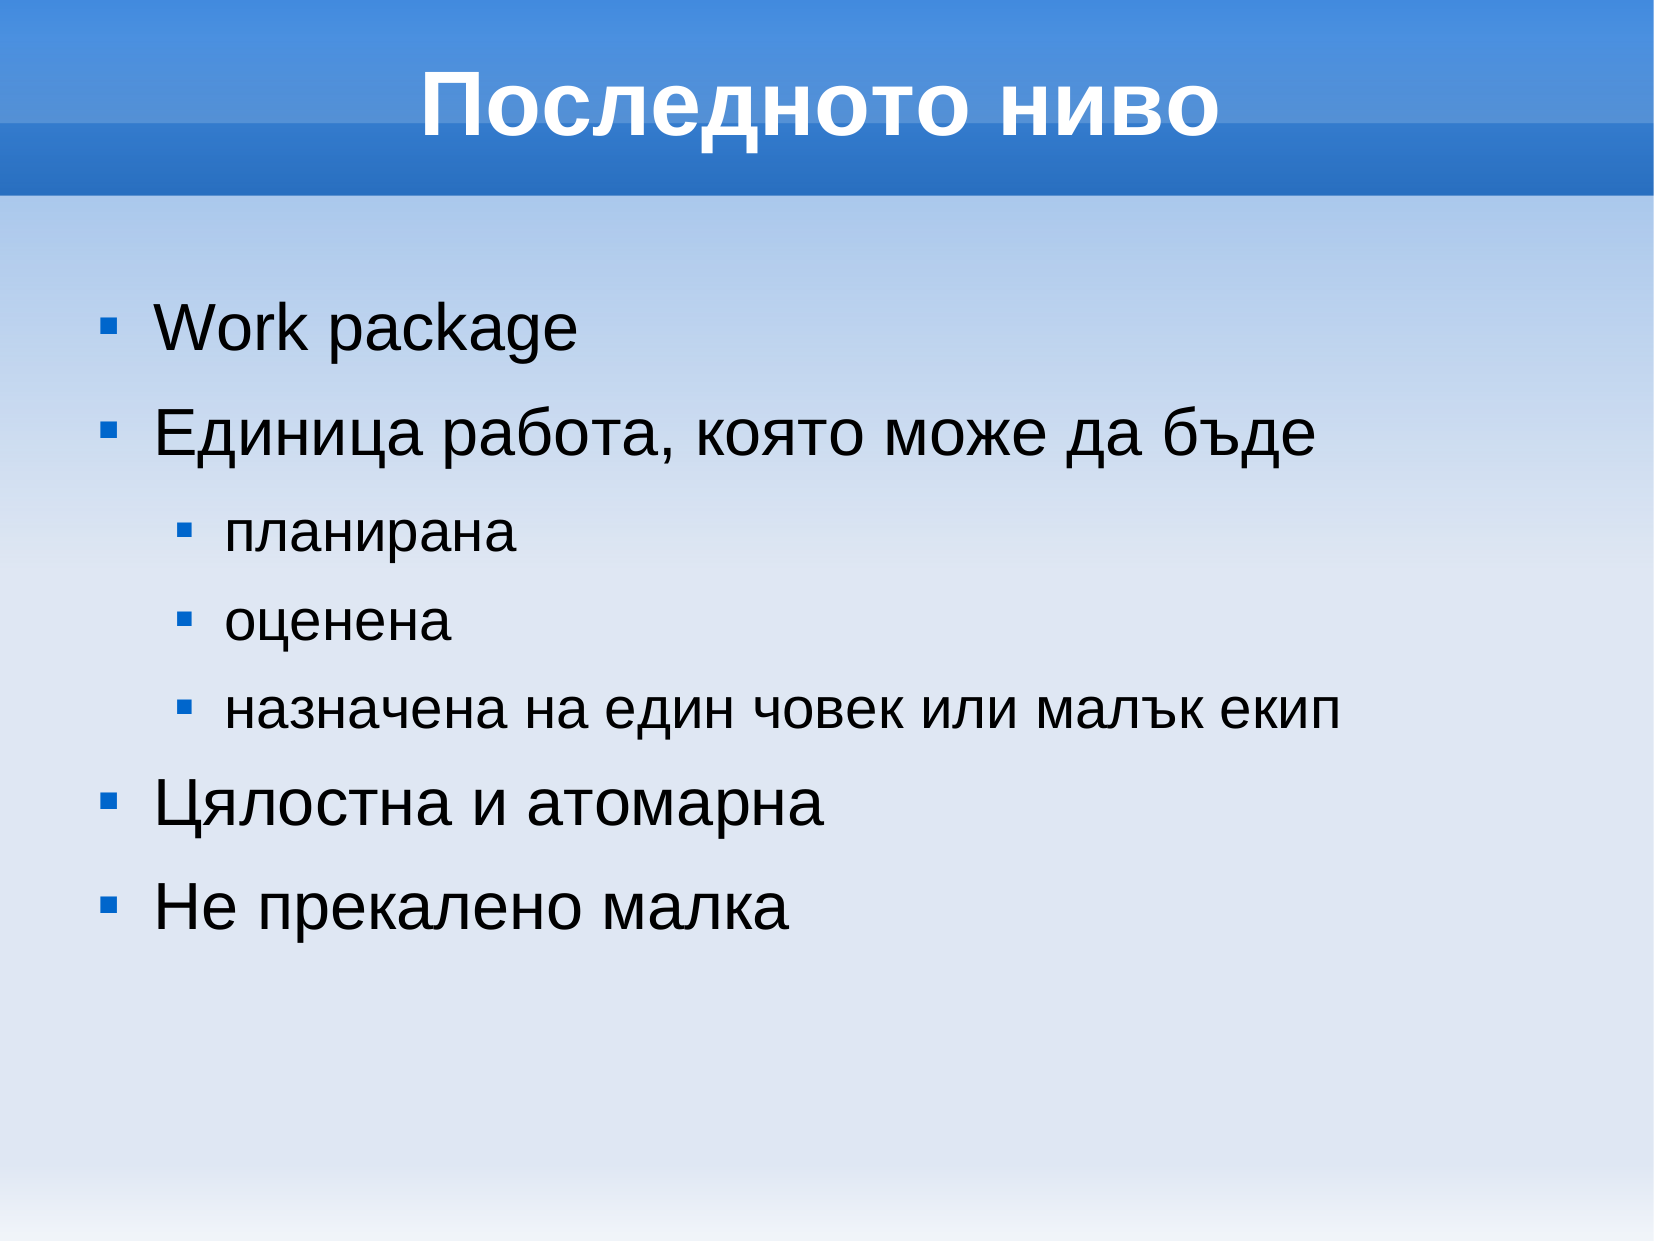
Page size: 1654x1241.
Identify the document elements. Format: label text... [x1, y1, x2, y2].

list Work package Единица работа, която може да бъде планирана оценена назначена на един човек или малък екип Цялостна и атомарна Не прекалено малка [82, 290, 1571, 1109]
picture [0, 0, 1654, 1241]
title Последното ниво [76, 0, 1565, 208]
